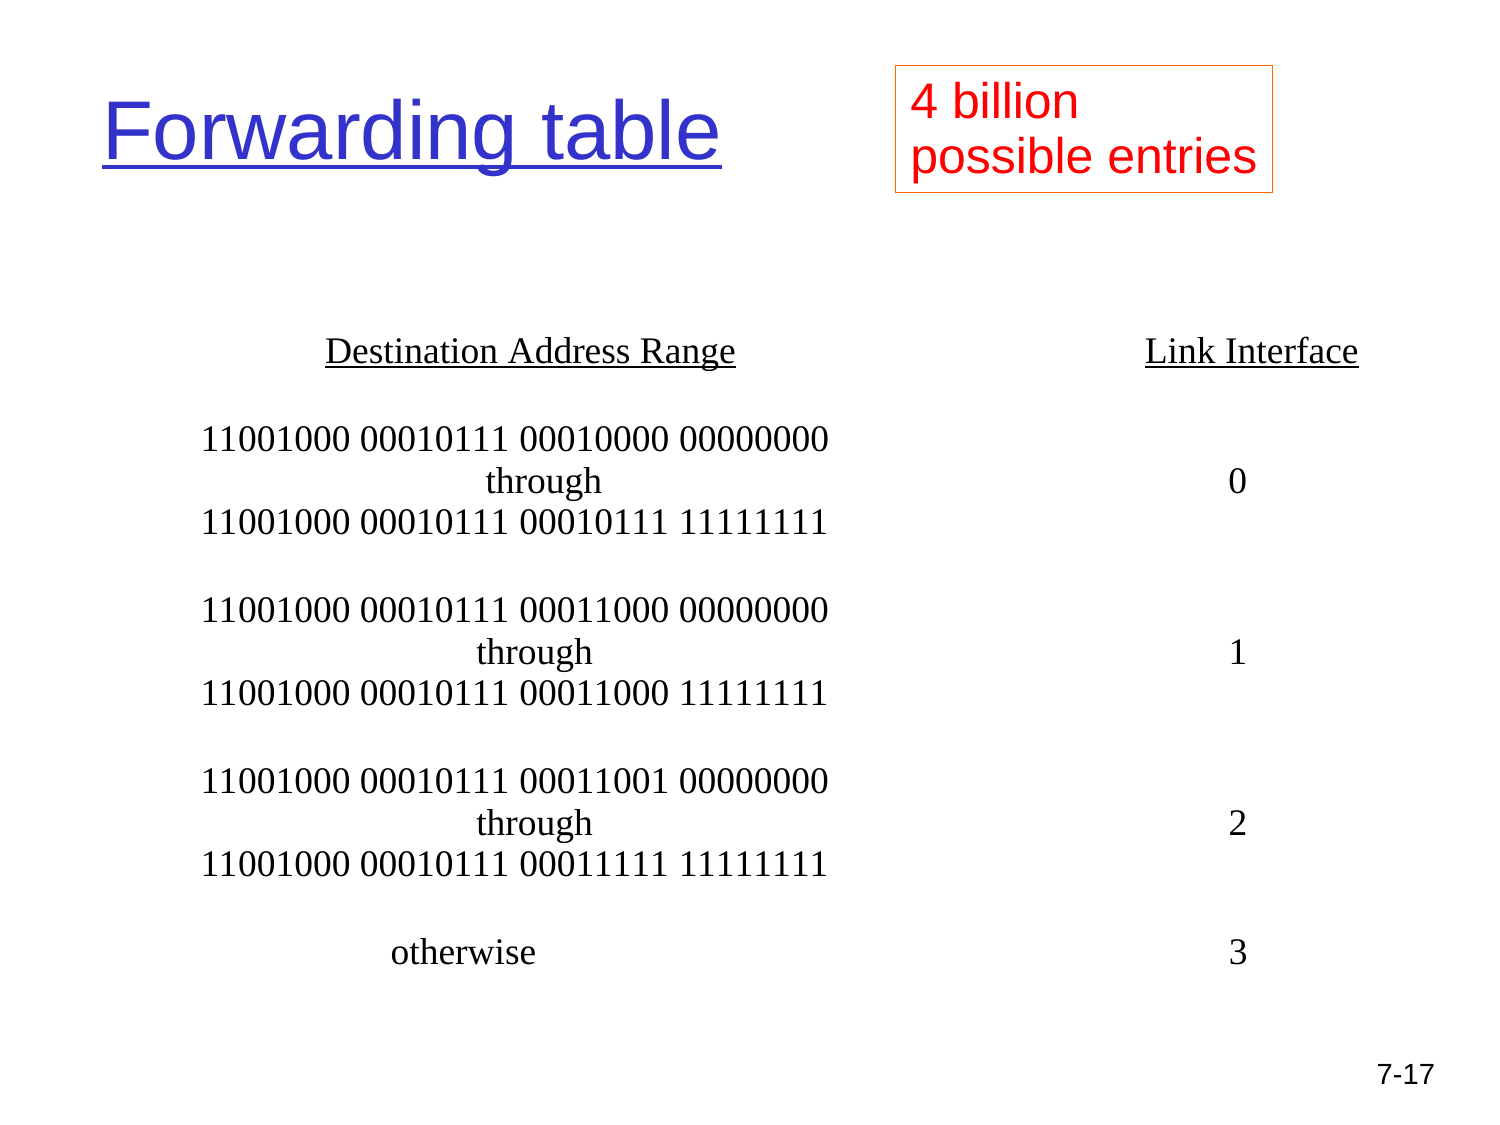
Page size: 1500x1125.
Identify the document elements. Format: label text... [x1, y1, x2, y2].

text_box Destination Address Range Link Interface 11001000 00010111 00010000 00000000 through 0 11001000 00010111 00010111 11111111 11001000 00010111 00011000 00000000 through 1 11001000 00010111 00011000 11111111 11001000 00010111 00011001 00000000 through 2 11001000 00010111 00011111 11111111 otherwise 3 [100, 321, 1374, 981]
title Forwarding table [87, 37, 1363, 225]
text_box 4 billion possible entries [895, 65, 1273, 193]
